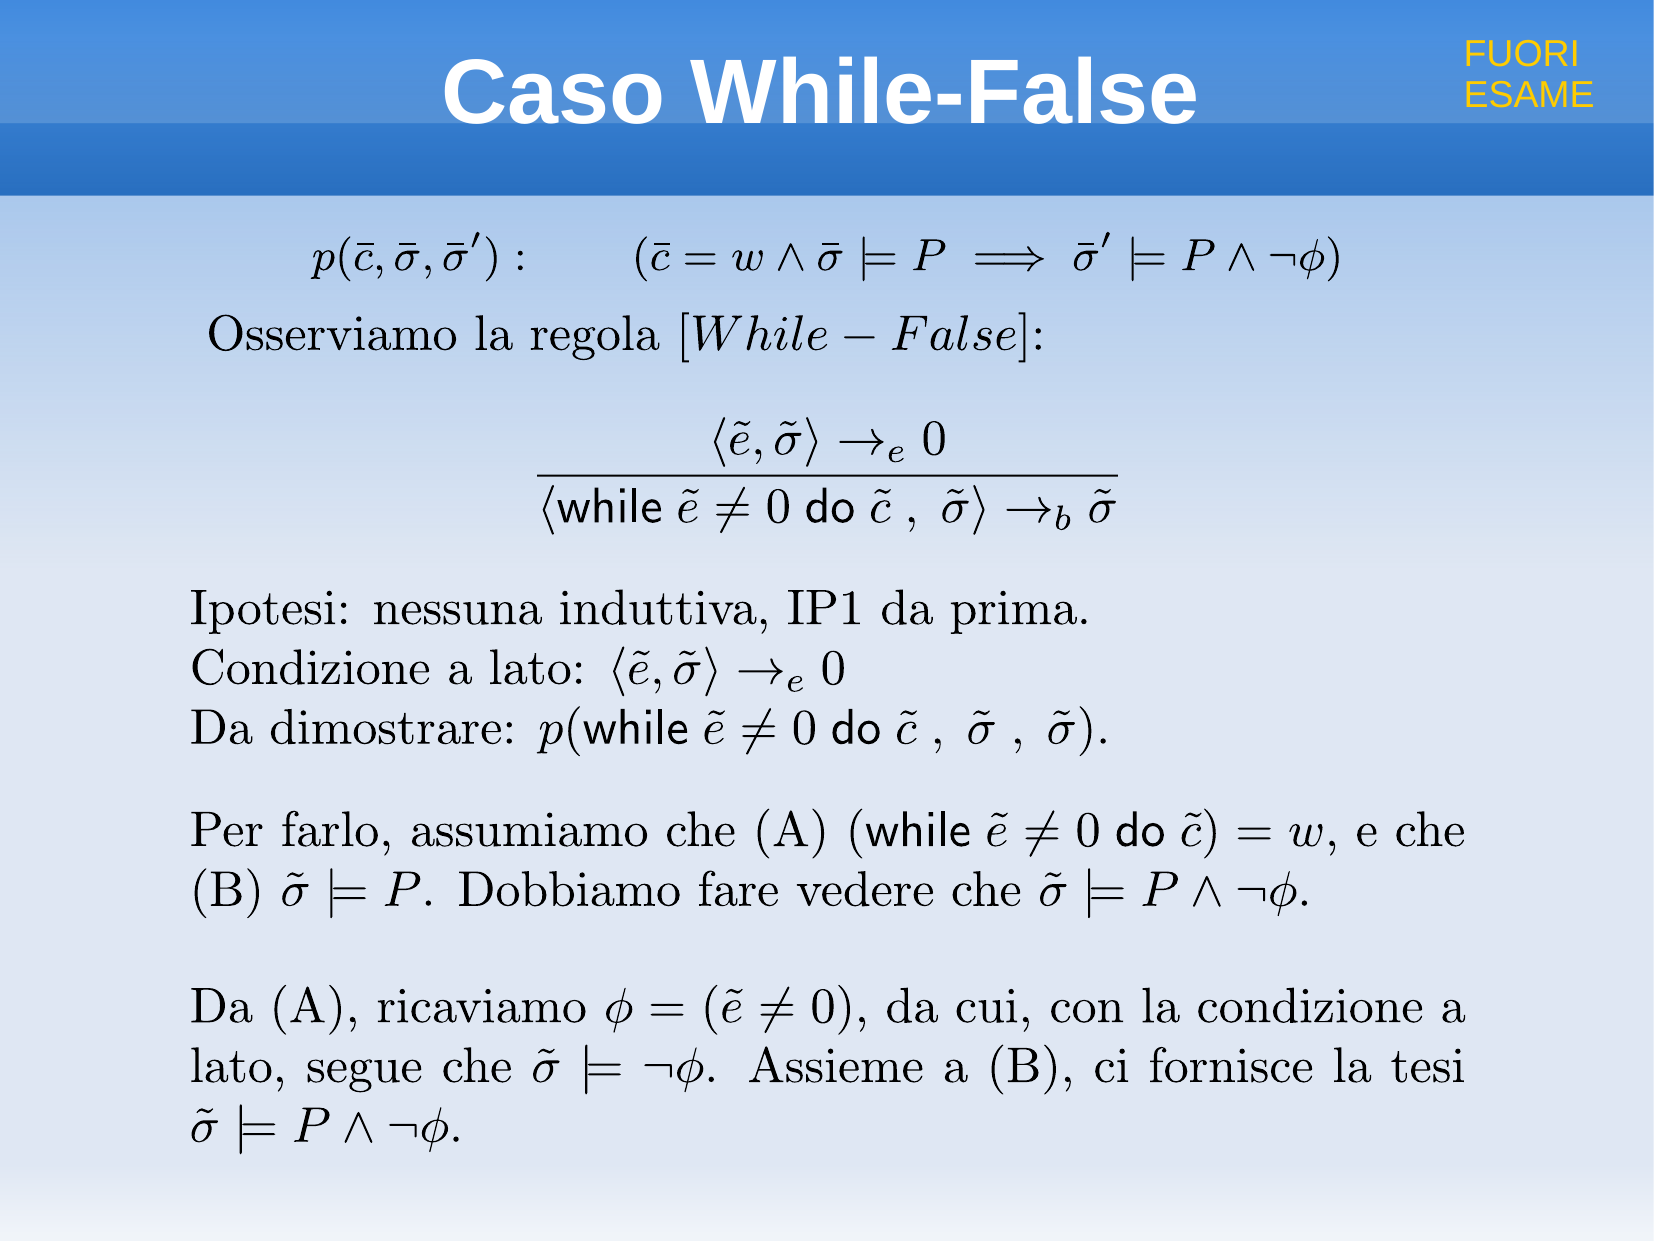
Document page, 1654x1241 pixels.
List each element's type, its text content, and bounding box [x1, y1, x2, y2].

title Caso While-False [76, 0, 1565, 188]
text_box FUORI ESAME [1448, 24, 1610, 124]
picture [0, 0, 1654, 1241]
text_box [189, 231, 1466, 1155]
